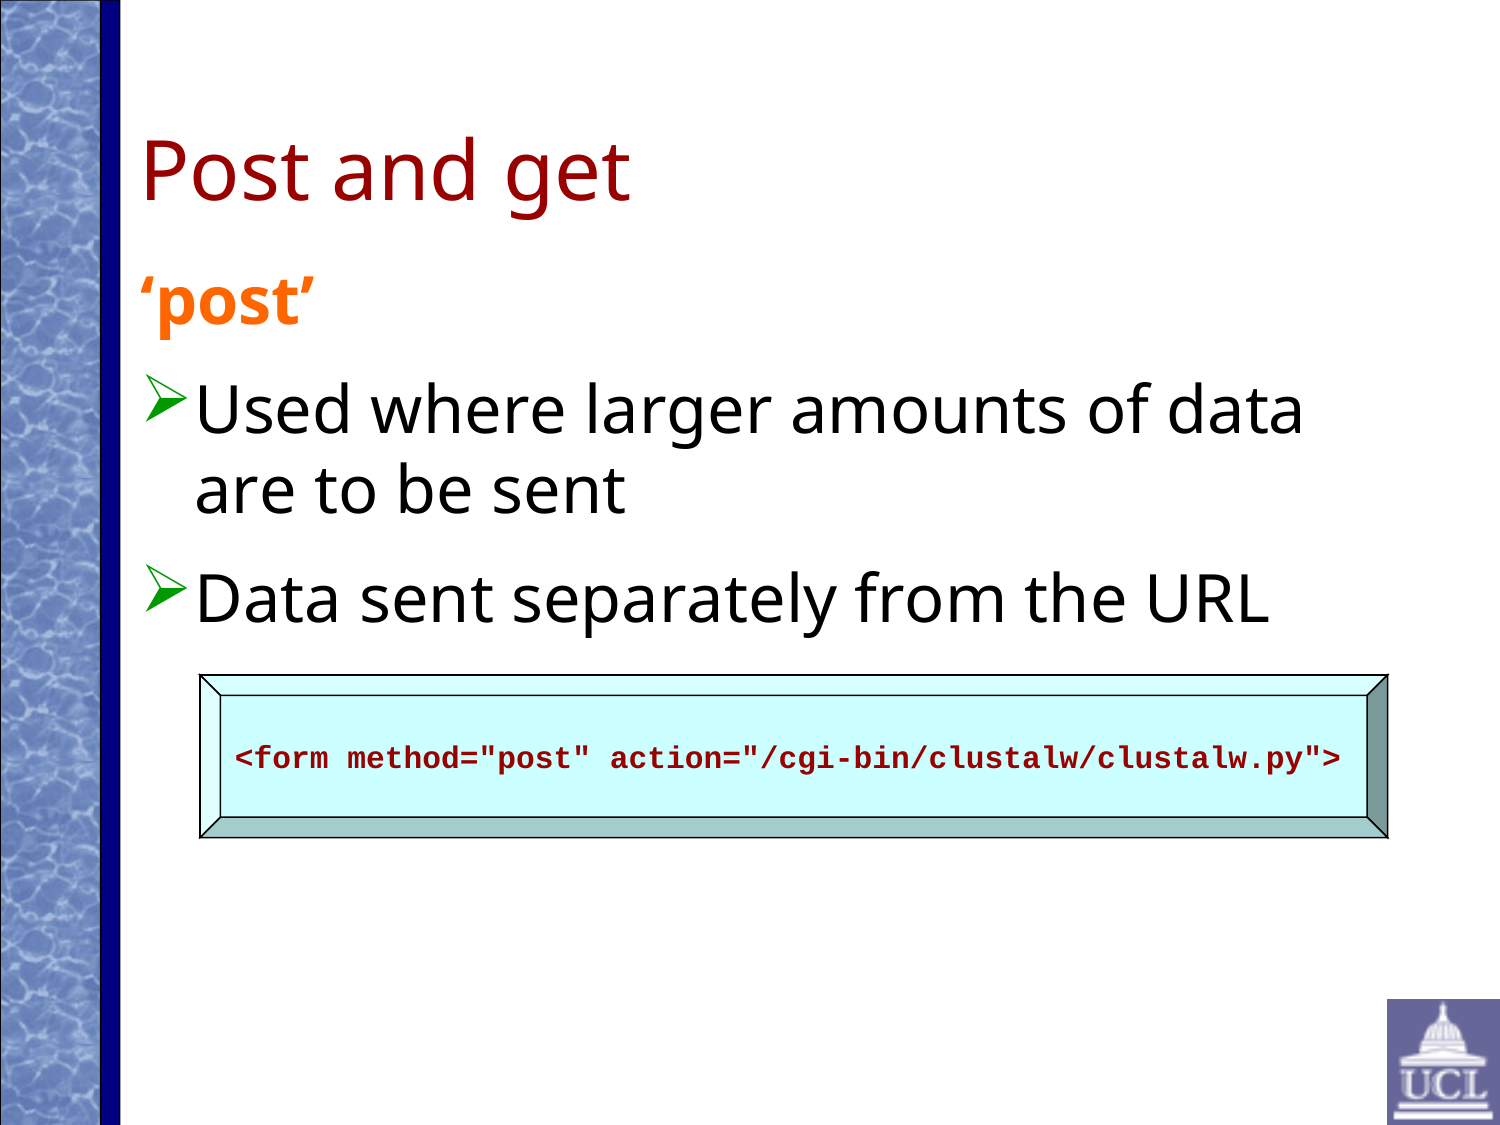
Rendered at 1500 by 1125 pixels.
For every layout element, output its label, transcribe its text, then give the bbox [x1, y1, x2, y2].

list ‘post’ Used where larger amounts of data are to be sent Data sent separately from the URL [125, 249, 1417, 1088]
text_box <form method="post" action="/cgi-bin/clustalw/clustalw.py"> [221, 696, 1367, 817]
title Post and get [124, 37, 1413, 225]
picture [1, 1, 99, 1125]
picture [1387, 999, 1500, 1125]
